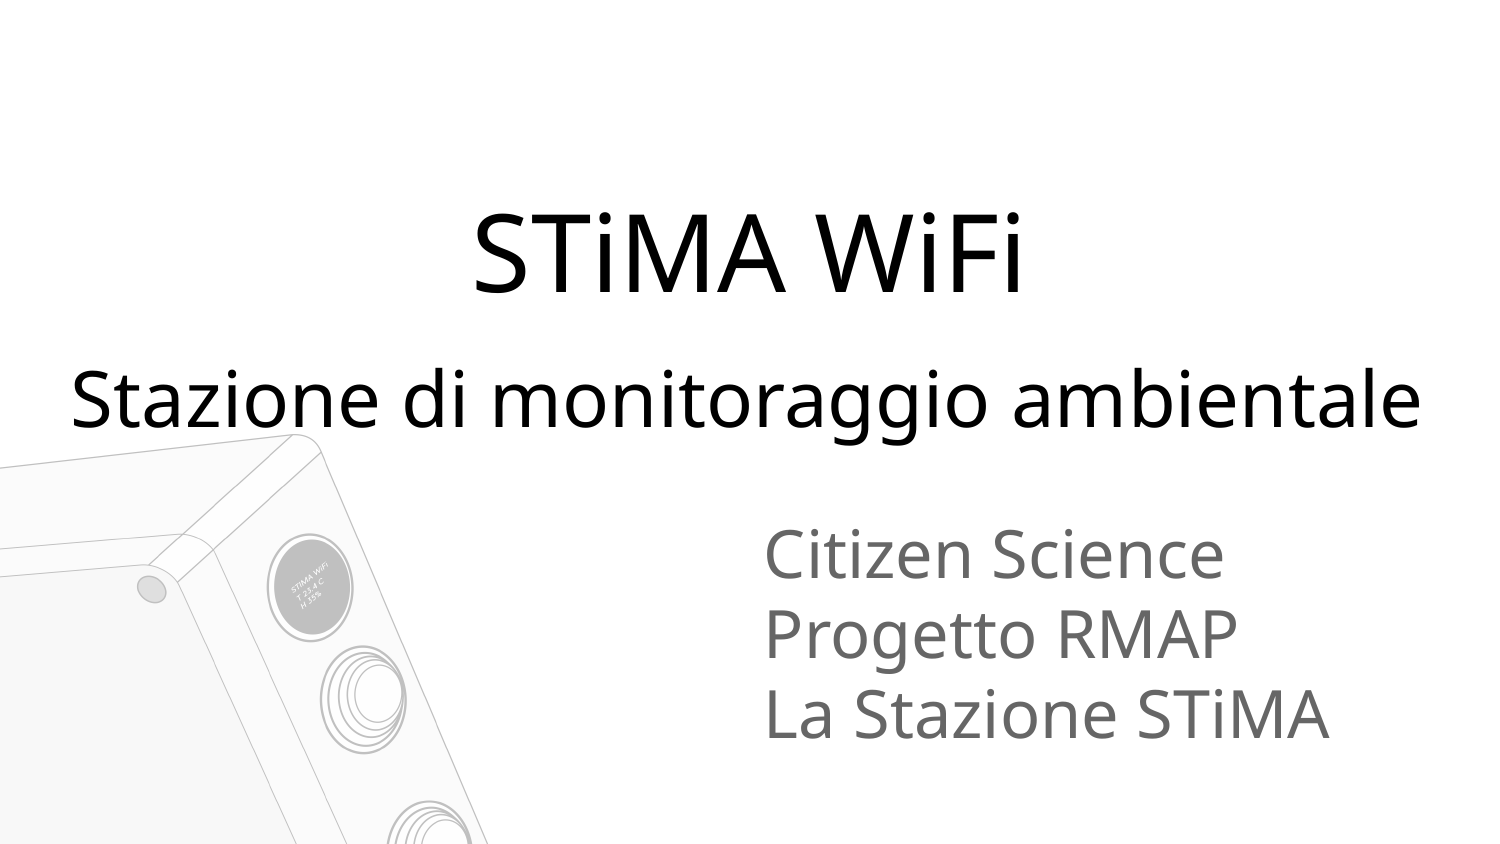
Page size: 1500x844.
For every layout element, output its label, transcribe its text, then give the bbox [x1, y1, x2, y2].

title STiMA WiFi [51, 122, 1449, 459]
picture [0, 434, 492, 844]
subtitle Stazione di monitoraggio ambientale [49, 334, 1447, 465]
text_box Citizen Science Progetto RMAP La Stazione STiMA [749, 496, 1372, 767]
